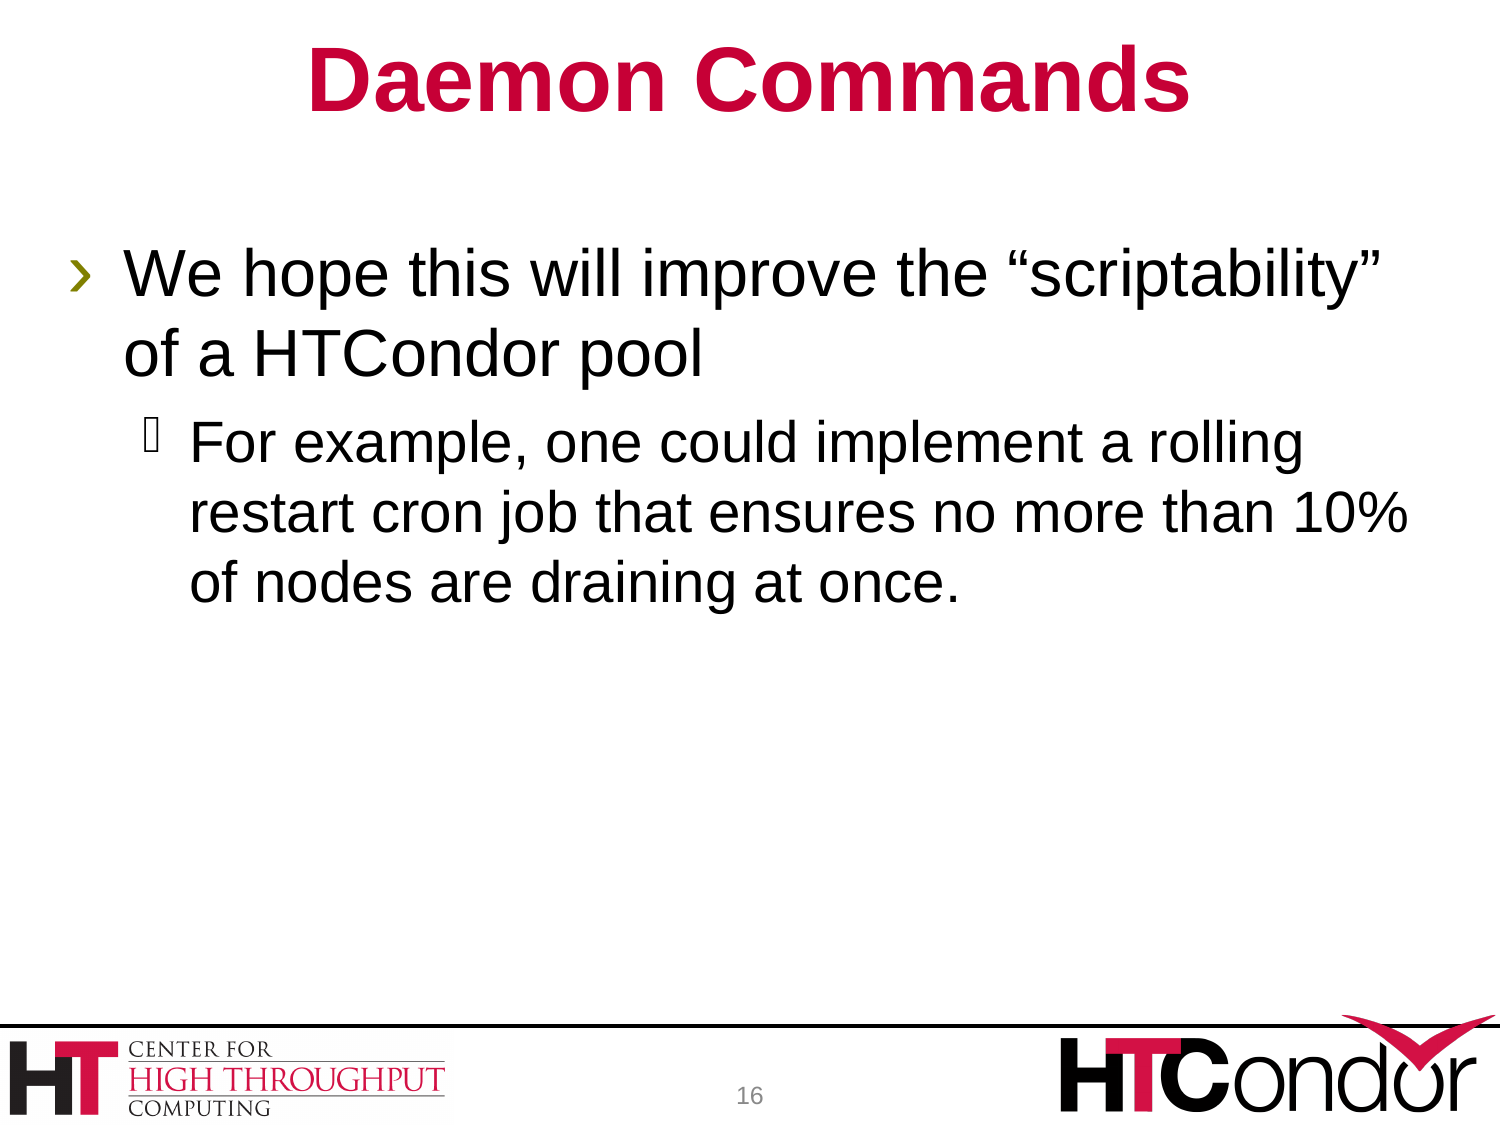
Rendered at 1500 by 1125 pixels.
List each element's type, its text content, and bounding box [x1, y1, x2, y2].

picture [1055, 1014, 1500, 1119]
picture [0, 1029, 454, 1125]
text_box <number> [575, 1065, 926, 1125]
list We hope this will improve the “scriptability” of a HTCondor pool For example, one could implement a rolling restart cron job that ensures no more than 10% of nodes are draining at once. [52, 222, 1431, 916]
title Daemon Commands [0, 0, 1500, 150]
